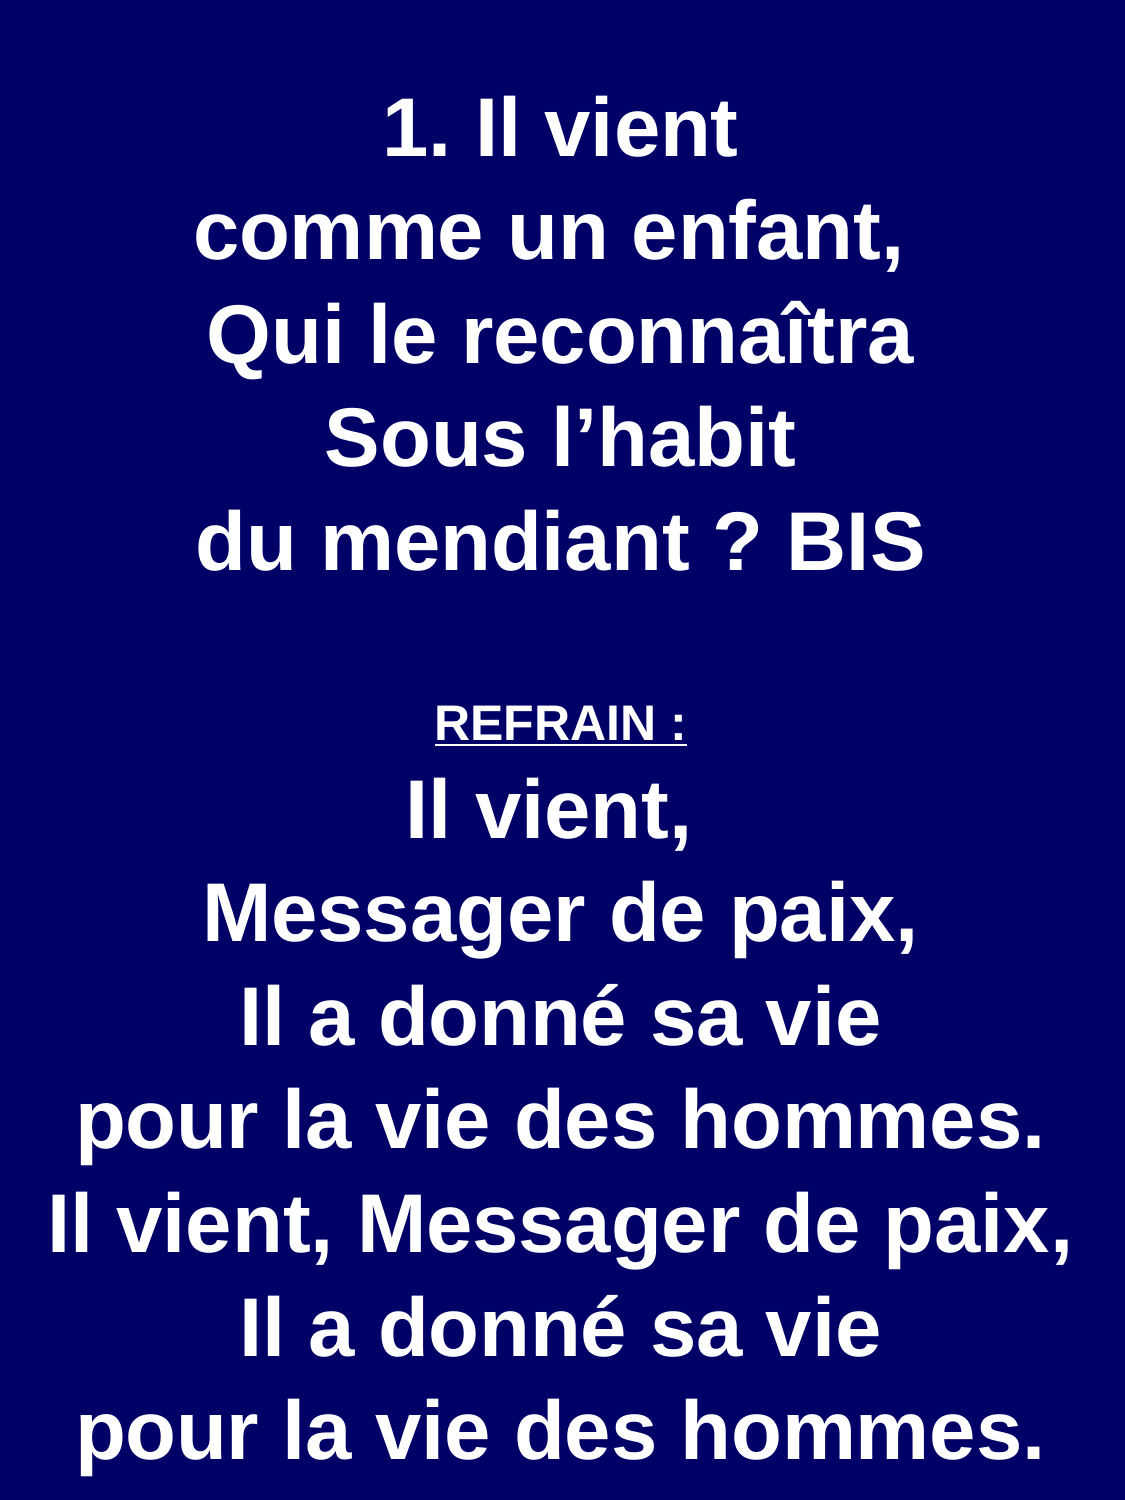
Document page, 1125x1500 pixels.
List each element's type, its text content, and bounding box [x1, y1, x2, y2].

text_box 1. Il vient comme un enfant, Qui le reconnaîtra Sous l’habit du mendiant ? BIS REFRAIN : Il vient, Messager de paix, Il a donné sa vie pour la vie des hommes. Il vient, Messager de paix, Il a donné sa vie pour la vie des hommes. [25, 23, 1096, 1500]
